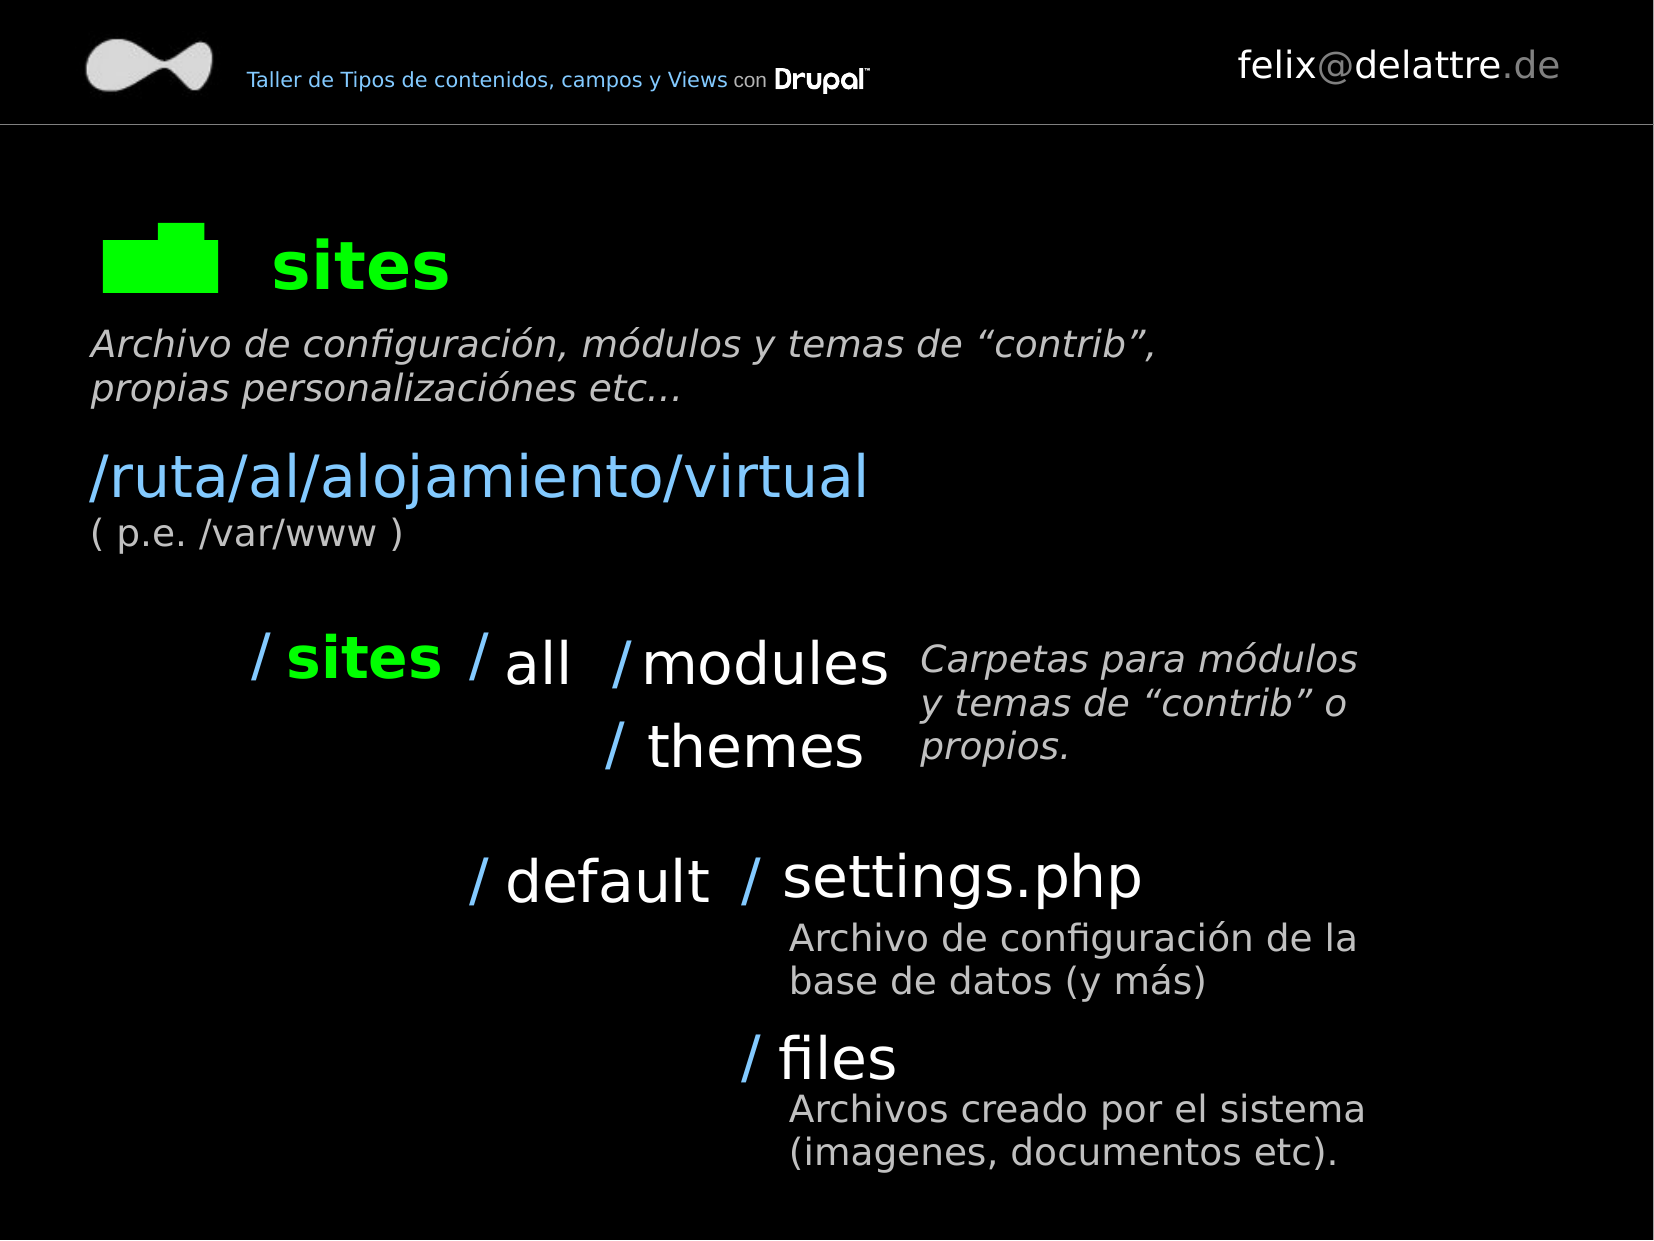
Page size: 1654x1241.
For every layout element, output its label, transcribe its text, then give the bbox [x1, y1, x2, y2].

text_box / [717, 829, 804, 931]
text_box Archivo de configuración de la base de datos (y más) [765, 900, 1410, 1051]
text_box Carpetas para módulos y temas de “contrib” o propios. [896, 621, 1385, 785]
text_box modules [675, 623, 896, 706]
text_box / [446, 605, 552, 707]
text_box Archivo de configuración, módulos y temas de “contrib”, propias personalizaciónes etc... [67, 306, 1182, 427]
text_box all [552, 623, 588, 706]
text_box sites [248, 211, 1285, 323]
text_box [102, 222, 219, 293]
text_box settings.php [804, 835, 1160, 900]
text_box /ruta/al/alojamiento/virtual ( p.e. /var/www ) [75, 436, 886, 563]
text_box default [532, 841, 717, 925]
picture [62, 31, 229, 104]
text_box files [804, 1051, 1204, 1071]
text_box / [588, 613, 675, 715]
text_box sites [314, 617, 446, 700]
text_box / [446, 829, 532, 931]
text_box / [581, 693, 668, 795]
text_box themes [668, 705, 881, 789]
text_box / [717, 1006, 804, 1108]
text_box / [227, 605, 314, 707]
text_box Archivos creado por el sistema (imagenes, documentos etc). [765, 1071, 1411, 1222]
